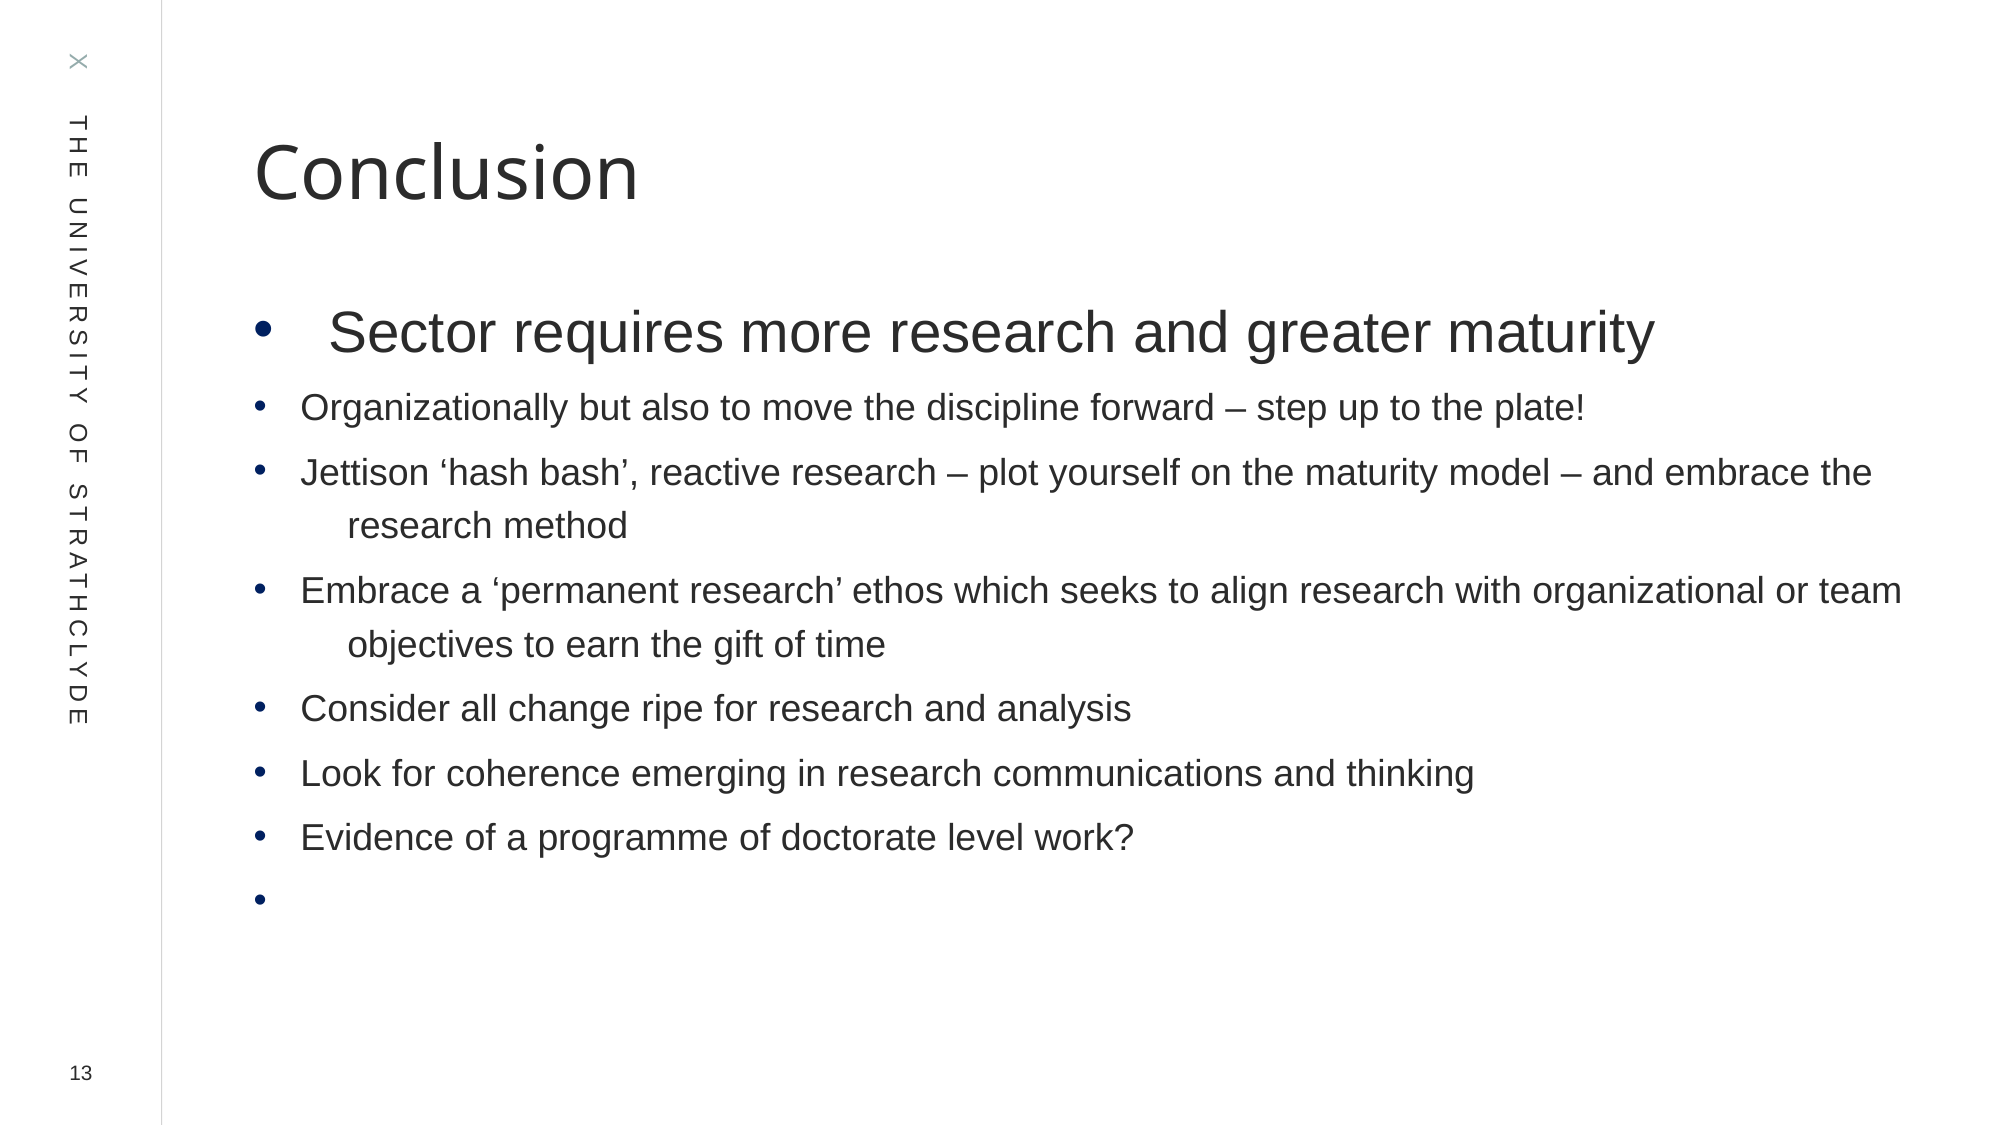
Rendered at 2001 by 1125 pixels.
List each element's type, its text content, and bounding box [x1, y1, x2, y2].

title Conclusion [253, 110, 1907, 233]
list Sector requires more research and greater maturity Organizationally but also to move the discipline forward – step up to the plate! Jettison ‘hash bash’, reactive research – plot yourself on the maturity model – and embrace the research method Embrace a ‘permanent research’ ethos which seeks to align research with organizational or team objectives to earn the gift of time Consider all change ripe for research and analysis Look for coherence emerging in research communications and thinking Evidence of a programme of doctorate level work? [253, 272, 1907, 1053]
text_box 13 [38, 1052, 123, 1091]
